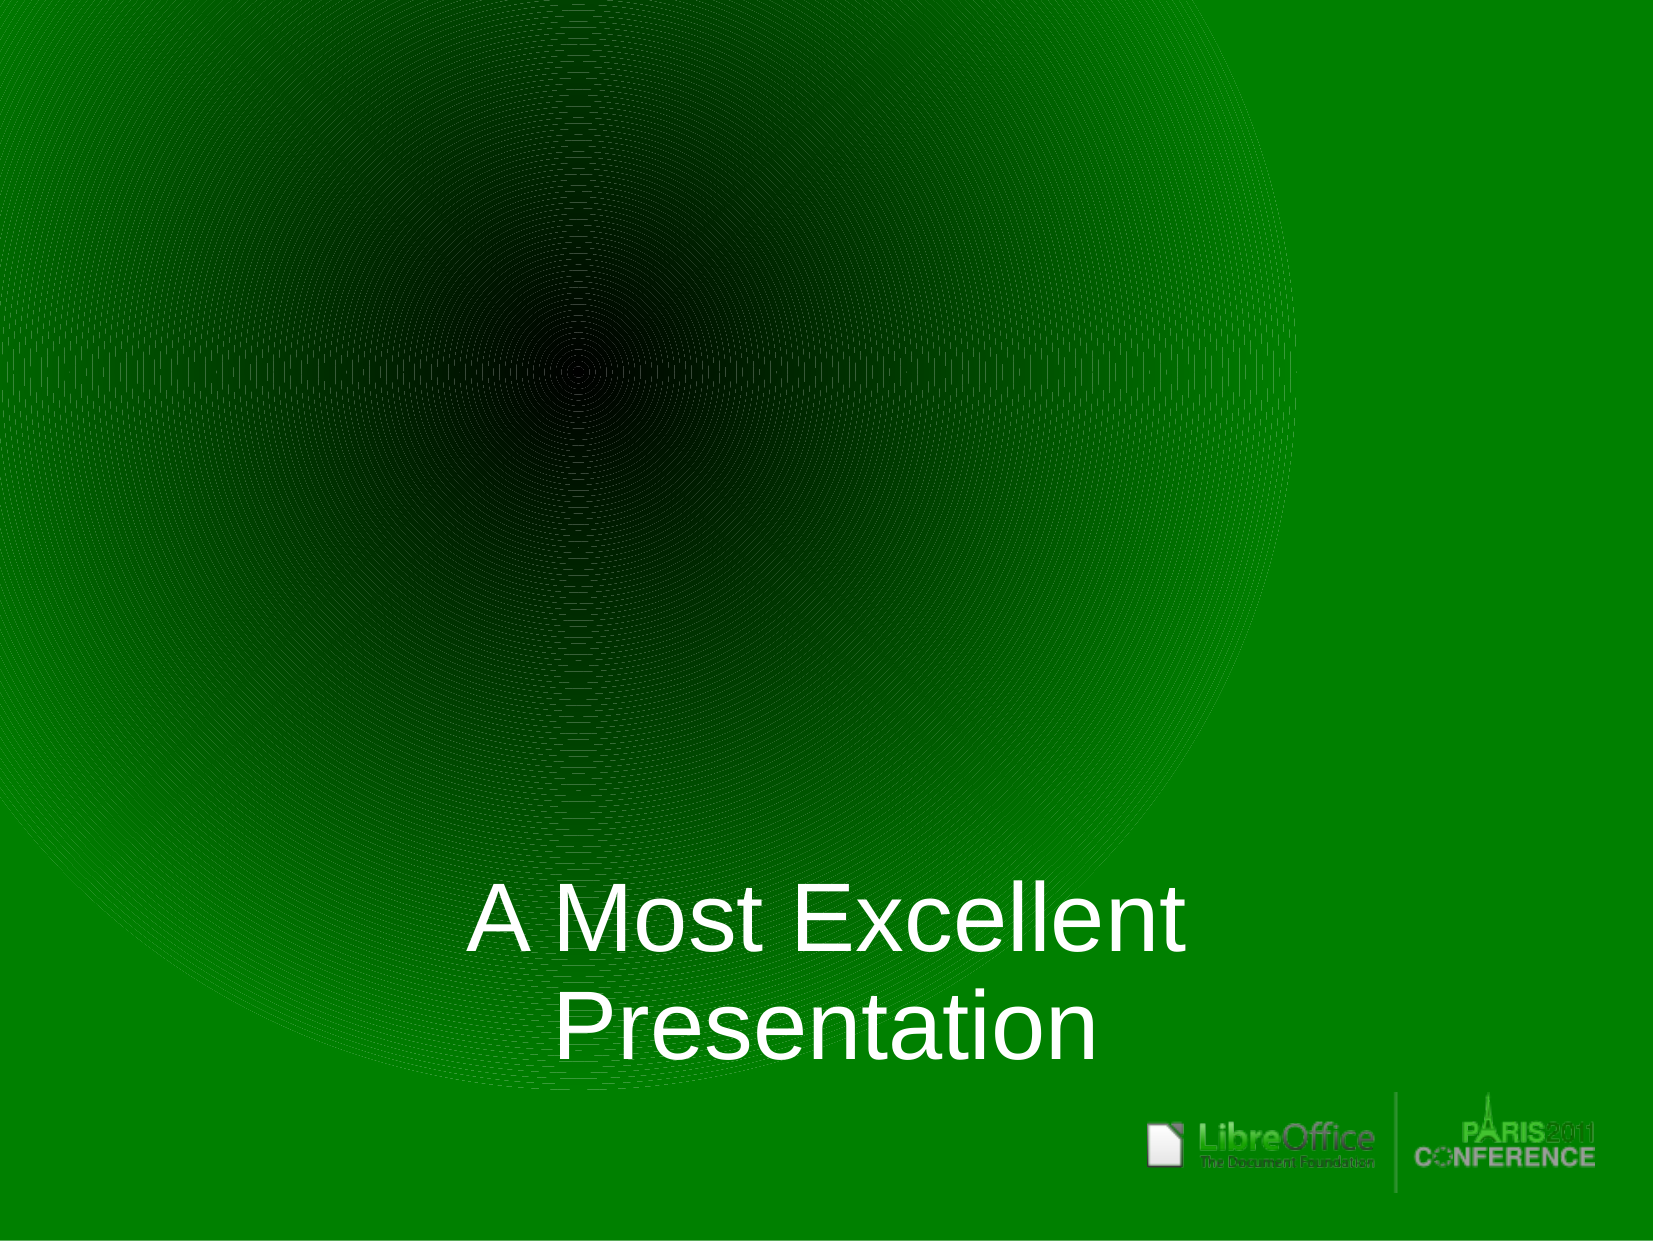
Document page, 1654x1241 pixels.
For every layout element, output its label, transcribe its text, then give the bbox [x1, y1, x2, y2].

picture [1147, 1092, 1595, 1193]
title A Most Excellent Presentation [59, 862, 1594, 1081]
